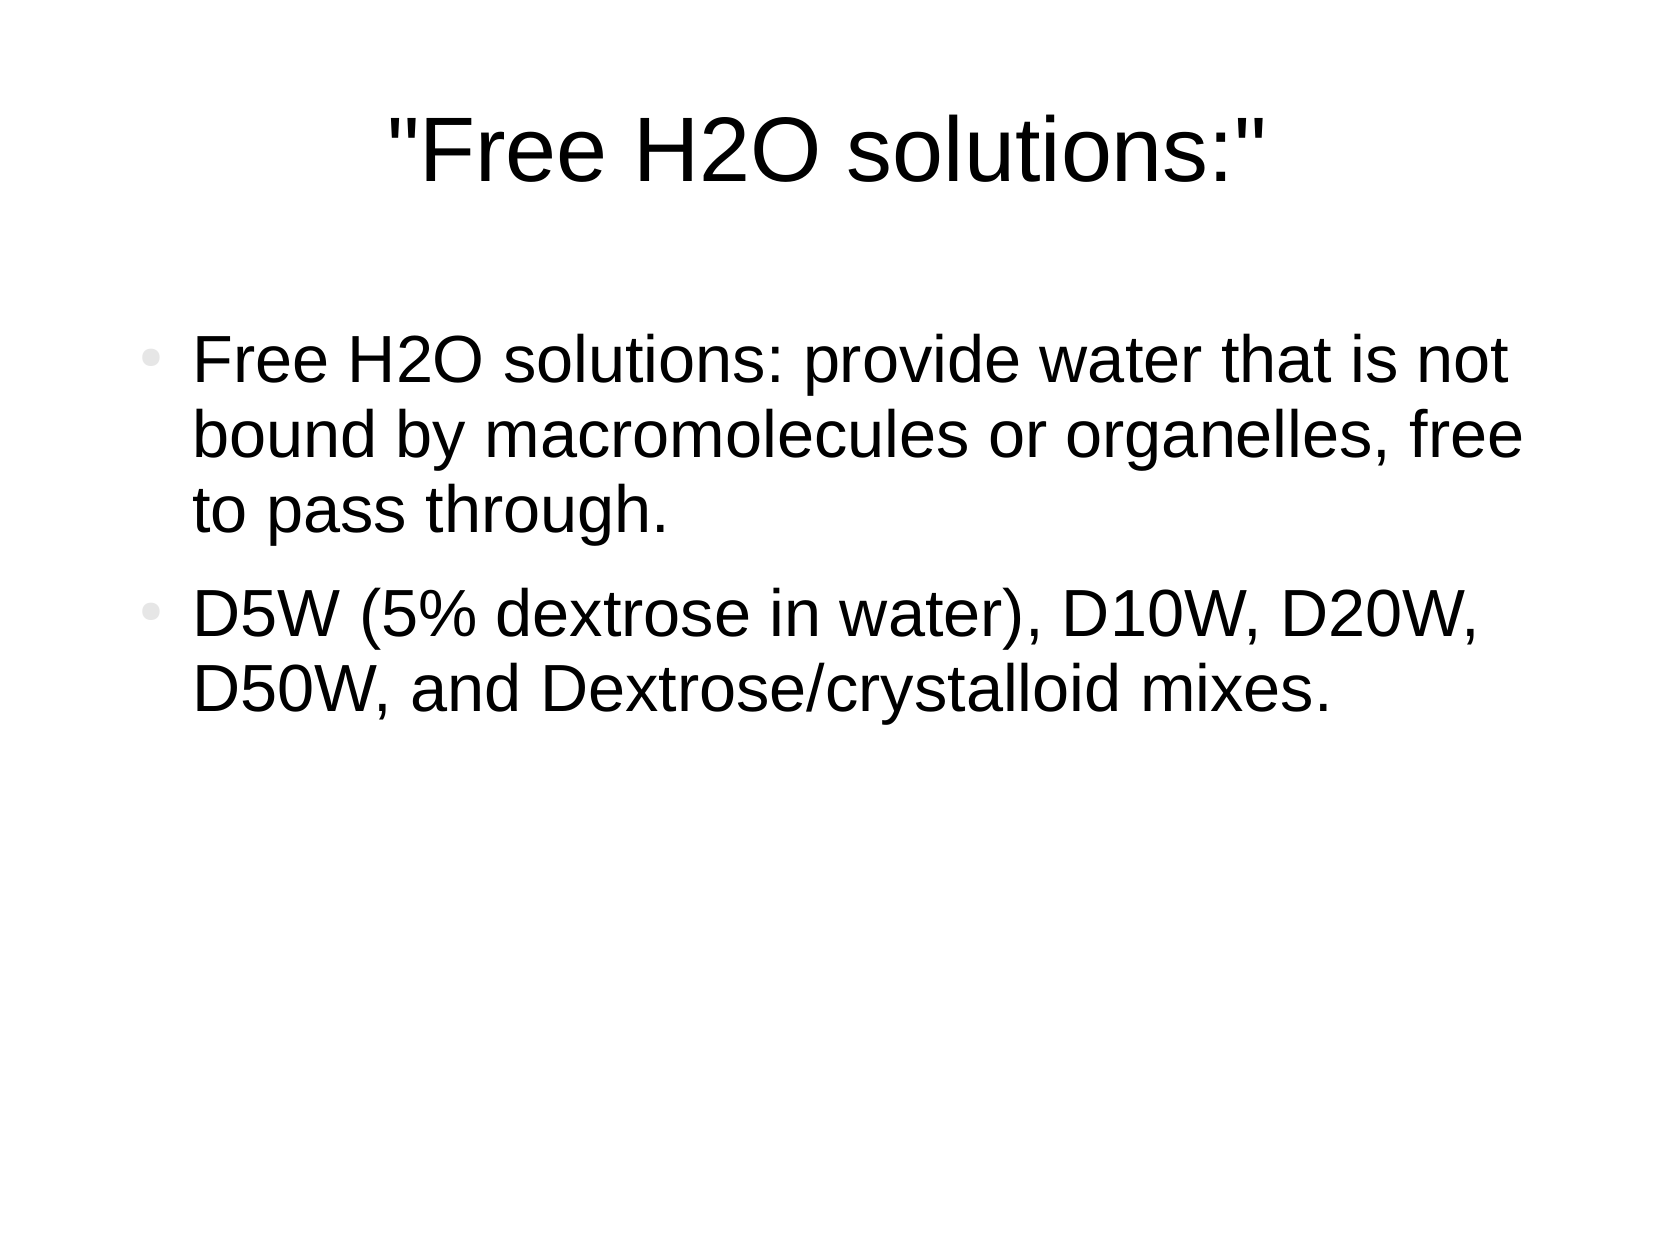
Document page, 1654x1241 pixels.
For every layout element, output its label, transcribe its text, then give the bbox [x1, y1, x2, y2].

title "Free H2O solutions:" [121, 46, 1534, 254]
list Free H2O solutions: provide water that is not bound by macromolecules or organelles, free to pass through. D5W (5% dextrose in water), D10W, D20W, D50W, and Dextrose/crystalloid mixes. [121, 322, 1561, 1132]
